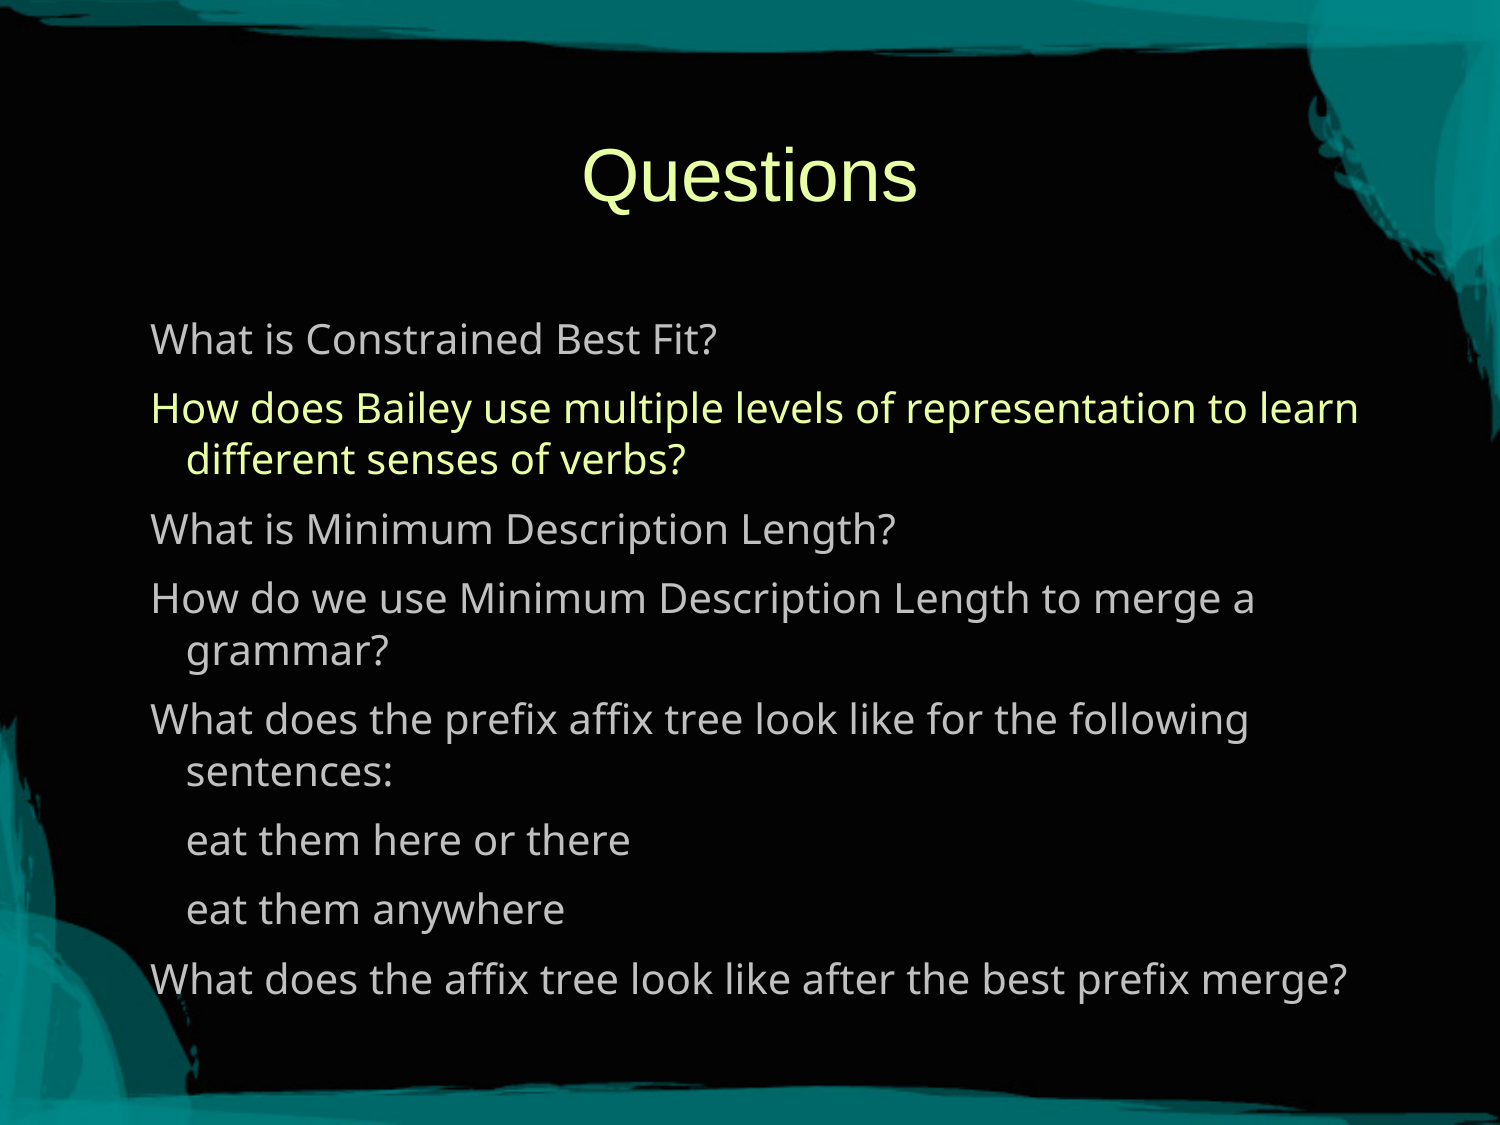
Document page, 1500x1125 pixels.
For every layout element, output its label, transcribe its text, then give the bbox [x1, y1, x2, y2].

title Questions [112, 87, 1388, 224]
list What is Constrained Best Fit? How does Bailey use multiple levels of representation to learn different senses of verbs? What is Minimum Description Length? How do we use Minimum Description Length to merge a grammar? What does the prefix affix tree look like for the following sentences: eat them here or there eat them anywhere What does the affix tree look like after the best prefix merge? [99, 224, 1388, 1038]
picture [0, 0, 1500, 1125]
